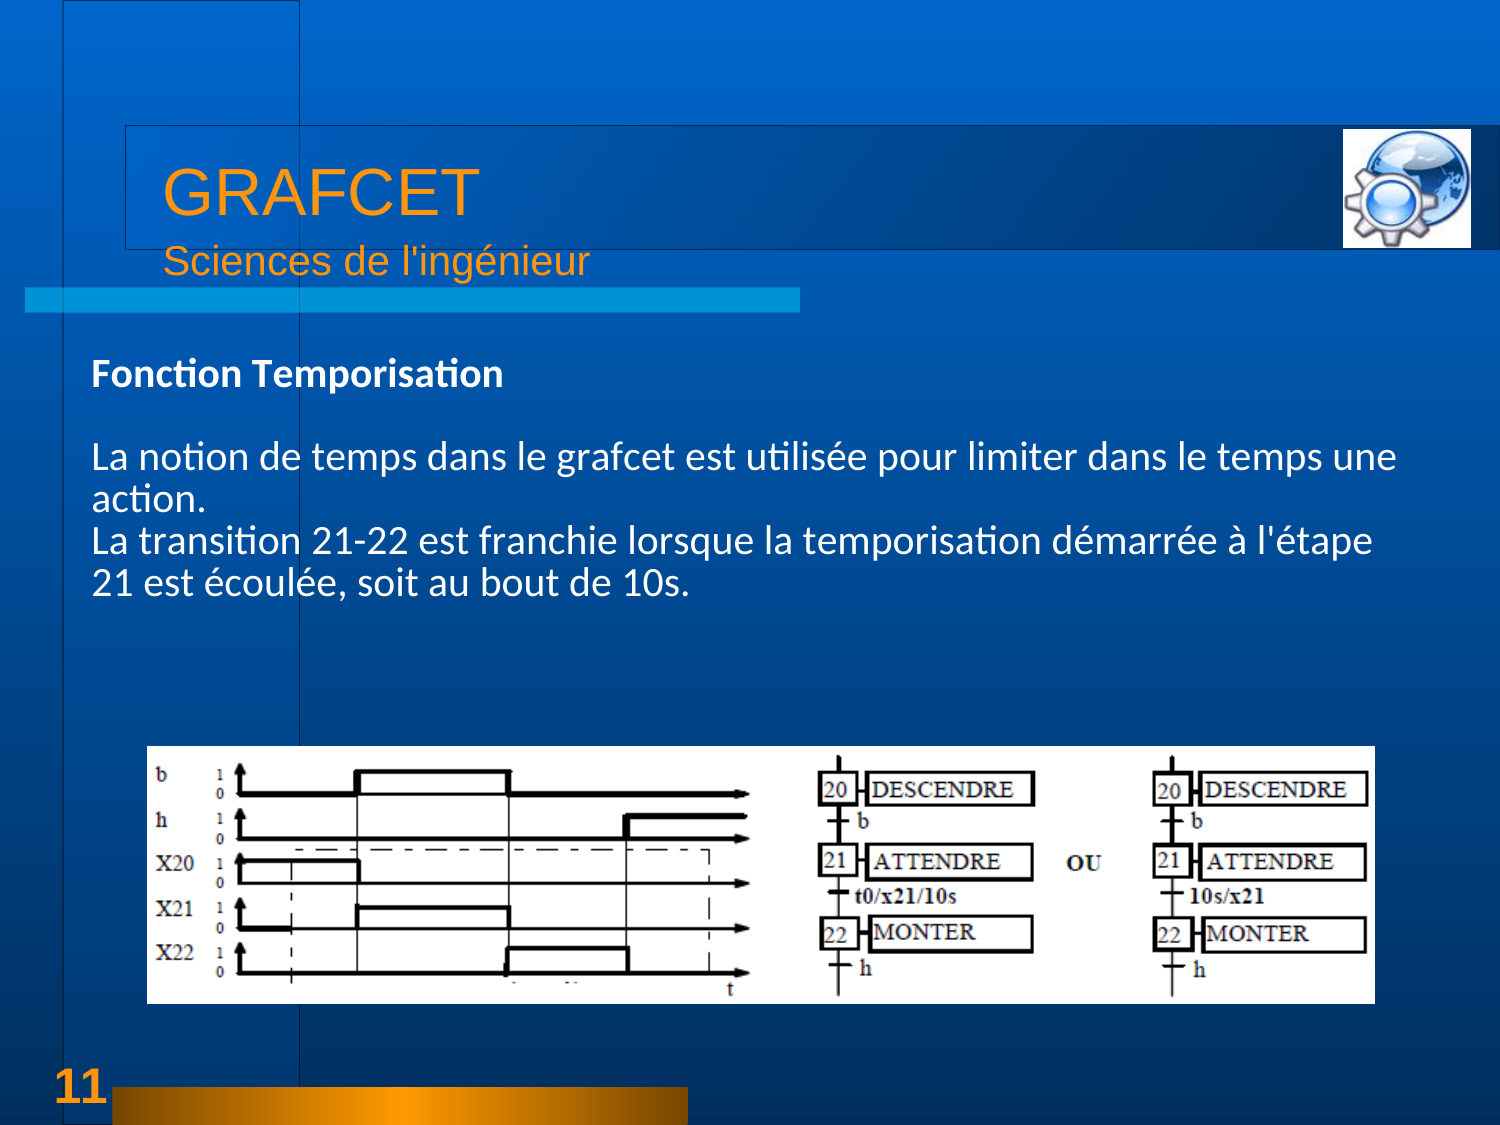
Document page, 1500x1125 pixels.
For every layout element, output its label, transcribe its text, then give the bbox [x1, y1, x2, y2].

text_box Fonction Temporisation La notion de temps dans le grafcet est utilisée pour limiter dans le temps une action. La transition 21-22 est franchie lorsque la temporisation démarrée à l'étape 21 est écoulée, soit au bout de 10s. [76, 348, 1418, 1004]
picture [147, 746, 1375, 1004]
picture [1343, 129, 1471, 248]
